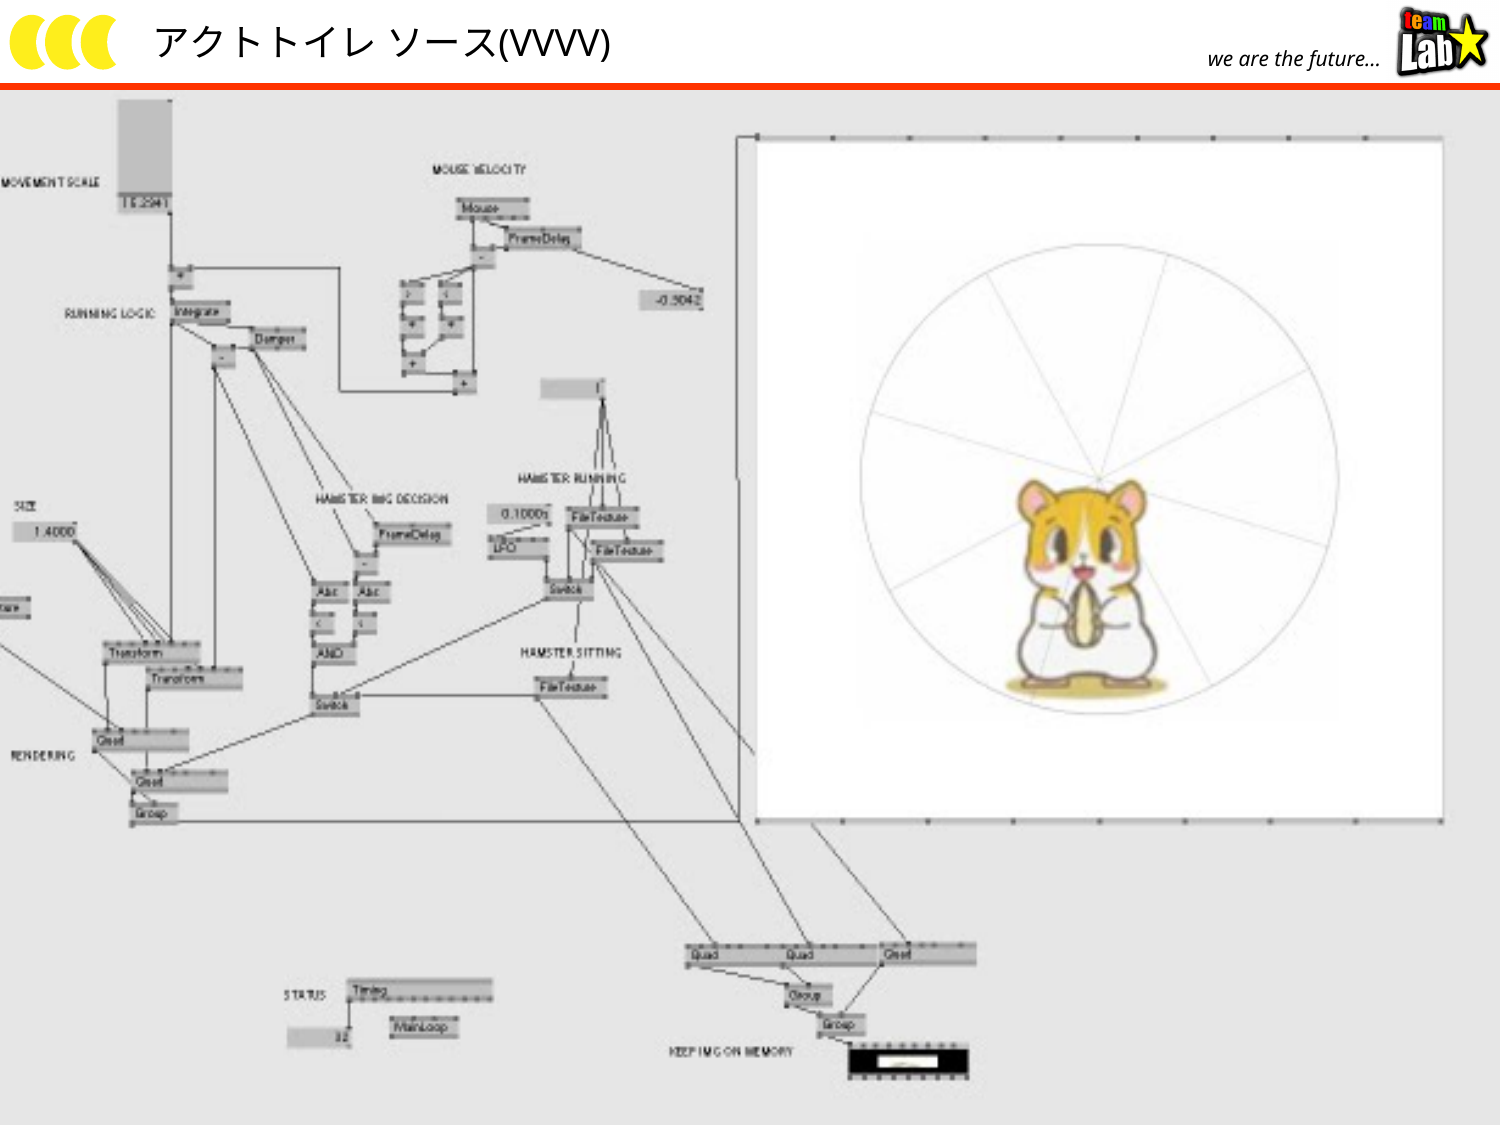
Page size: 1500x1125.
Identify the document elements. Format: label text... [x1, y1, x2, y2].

picture [1386, 0, 1499, 83]
picture [0, 90, 1500, 1125]
title アクトトイレ ソース(VVVV) [137, 11, 925, 72]
